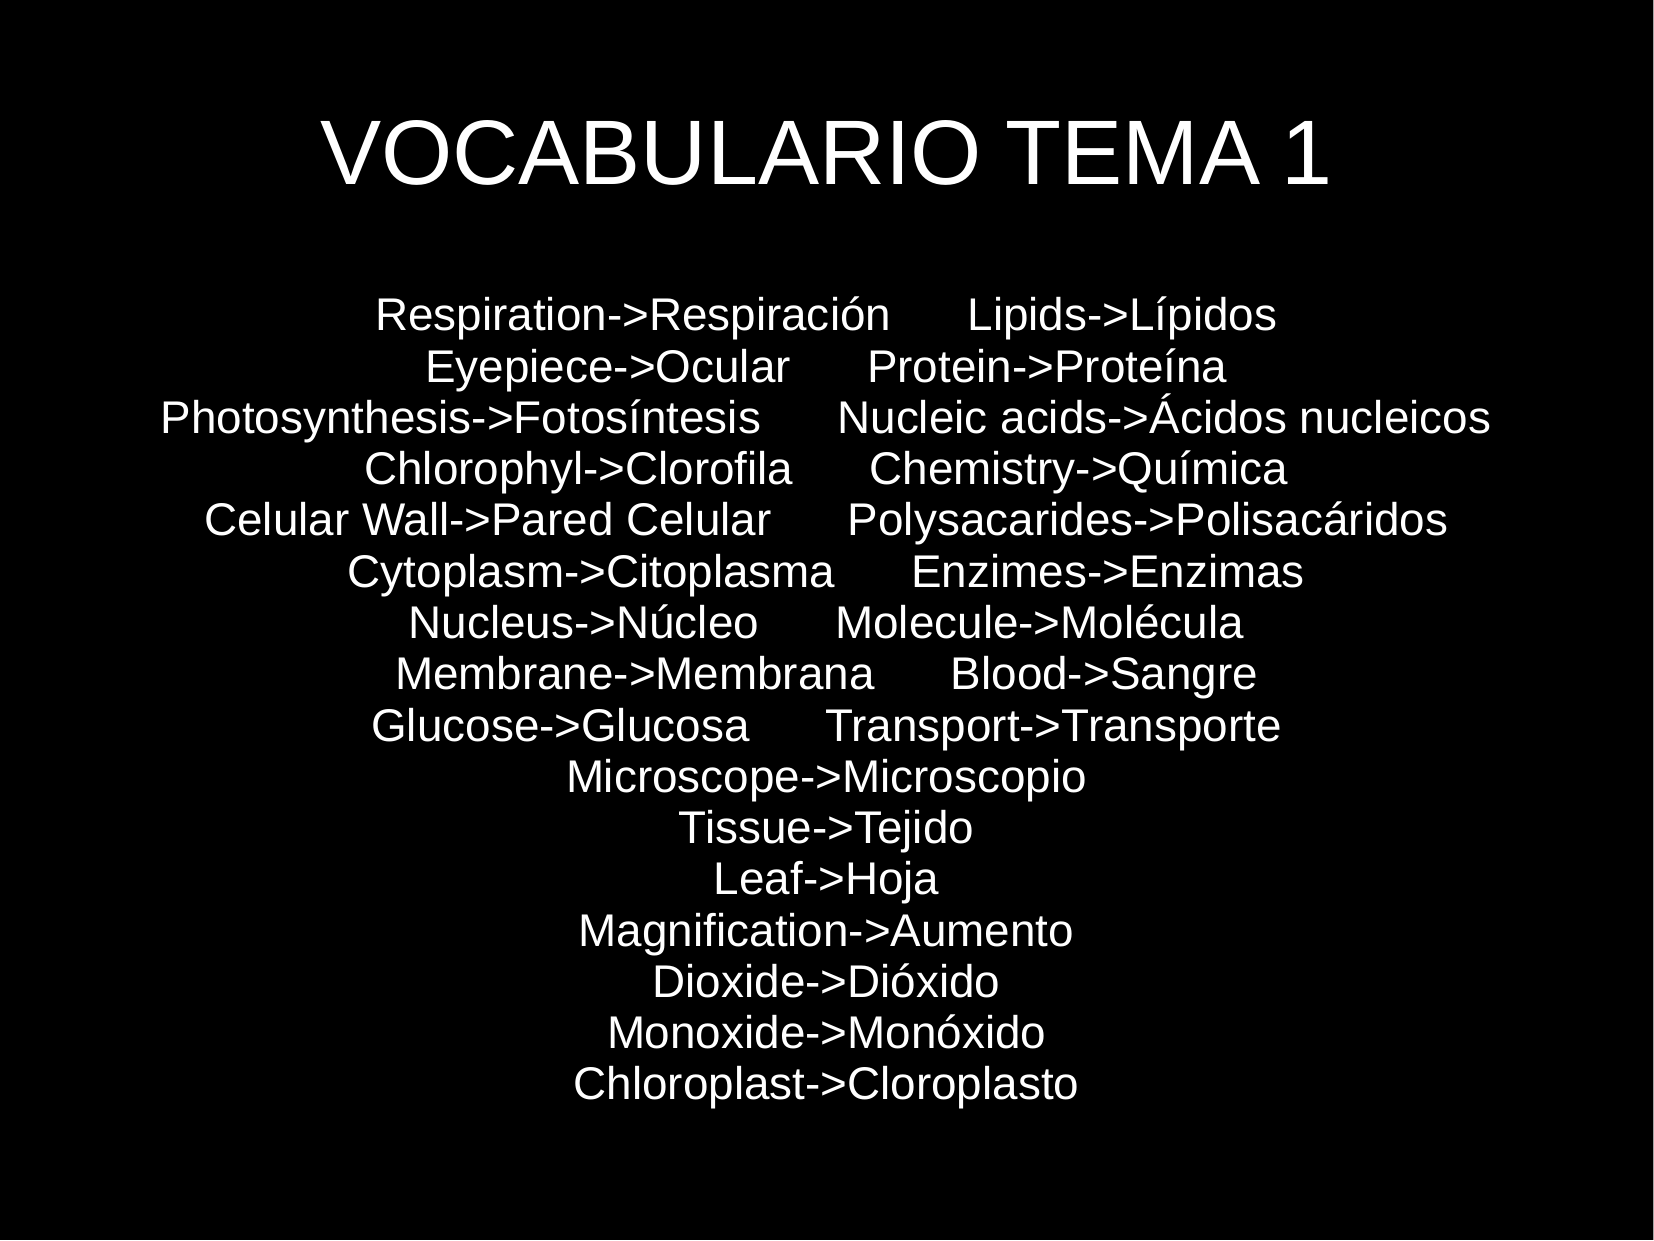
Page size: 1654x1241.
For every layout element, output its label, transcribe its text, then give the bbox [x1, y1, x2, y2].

title VOCABULARIO TEMA 1 [82, 49, 1571, 257]
subtitle Respiration->Respiración Lipids->Lípidos Eyepiece->Ocular Protein->Proteína Photosynthesis->Fotosíntesis Nucleic acids->Ácidos nucleicos Chlorophyl->Clorofila Chemistry->Química Celular Wall->Pared Celular Polysacarides->Polisacáridos Cytoplasm->Citoplasma Enzimes->Enzimas Nucleus->Núcleo Molecule->Molécula Membrane->Membrana Blood->Sangre Glucose->Glucosa Transport->Transporte Microscope->Microscopio Tissue->Tejido Leaf->Hoja Magnification->Aumento Dioxide->Dióxido Monoxide->Monóxido Chloroplast->Cloroplasto [82, 290, 1571, 1109]
